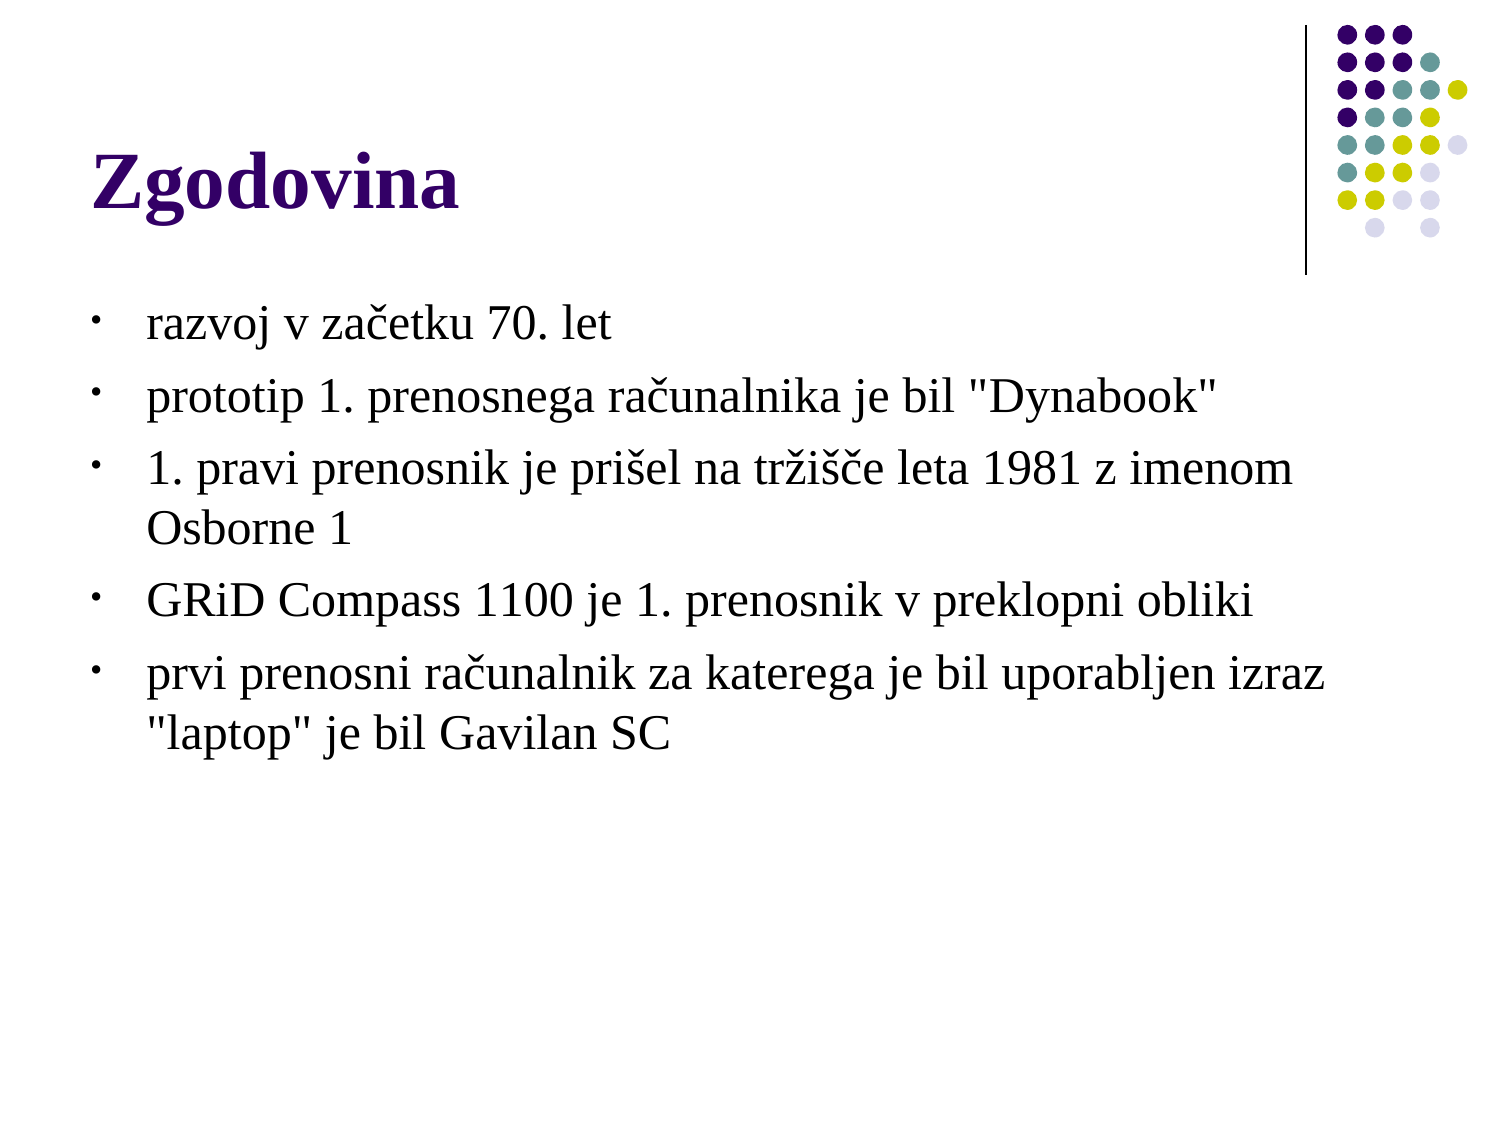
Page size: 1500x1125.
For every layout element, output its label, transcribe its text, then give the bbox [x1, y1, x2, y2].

list razvoj v začetku 70. let prototip 1. prenosnega računalnika je bil "Dynabook" 1. pravi prenosnik je prišel na tržišče leta 1981 z imenom Osborne 1 GRiD Compass 1100 je 1. prenosnik v preklopni obliki prvi prenosni računalnik za katerega je bil uporabljen izraz "laptop" je bil Gavilan SC [75, 282, 1426, 1006]
title Zgodovina [74, 20, 1313, 233]
